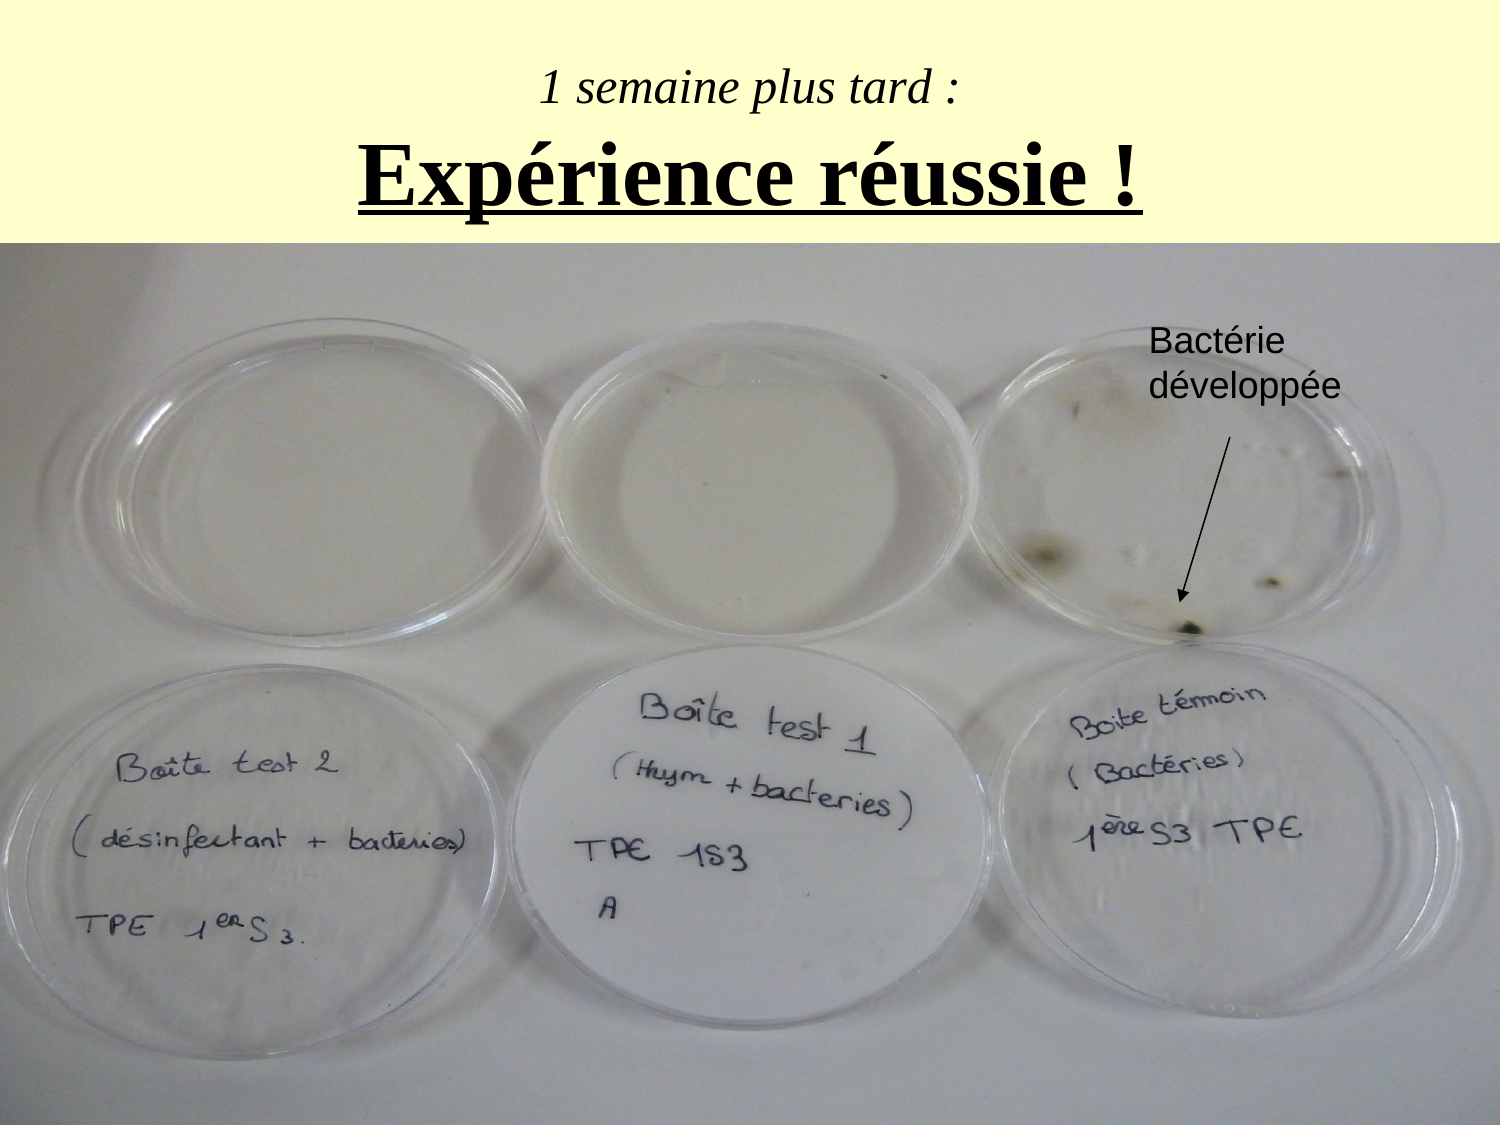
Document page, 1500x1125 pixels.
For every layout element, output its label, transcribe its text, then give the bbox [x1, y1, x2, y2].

picture [0, 243, 1500, 1125]
text_box Bactérie développée [1133, 308, 1465, 414]
text_box 1 semaine plus tard : Expérience réussie ! [75, 45, 1426, 233]
